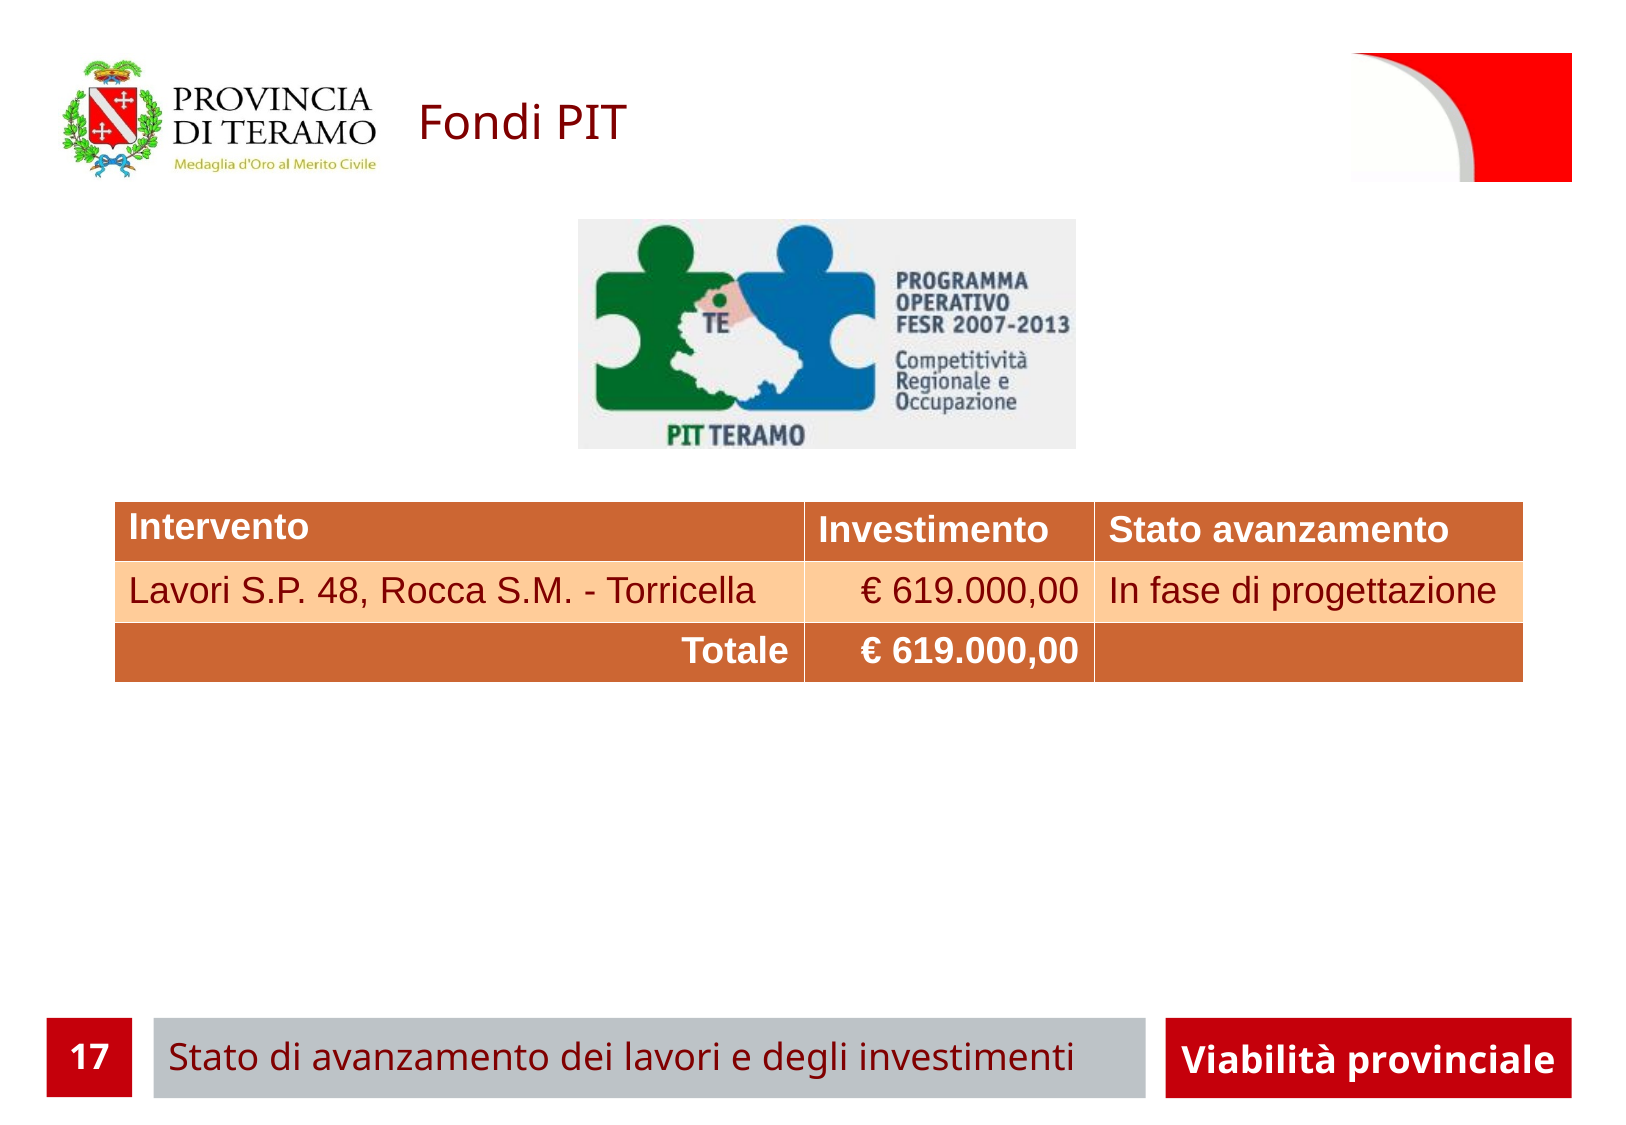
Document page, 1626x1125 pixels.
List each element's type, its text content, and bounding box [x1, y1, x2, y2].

table_cell [1095, 623, 1523, 682]
table_header Stato avanzamento [1095, 502, 1523, 561]
title Fondi PIT [406, 53, 1352, 187]
picture [58, 53, 384, 182]
picture [578, 219, 1076, 449]
table_cell Lavori S.P. 48, Rocca S.M. - Torricella [115, 562, 804, 622]
table_cell € 619.000,00 [805, 562, 1094, 622]
table_cell In fase di progettazione [1095, 562, 1523, 622]
table_cell Totale [115, 623, 804, 682]
picture [1352, 53, 1572, 182]
table_header Intervento [115, 502, 804, 561]
table_cell € 619.000,00 [805, 623, 1094, 682]
table_header Investimento [805, 502, 1094, 561]
